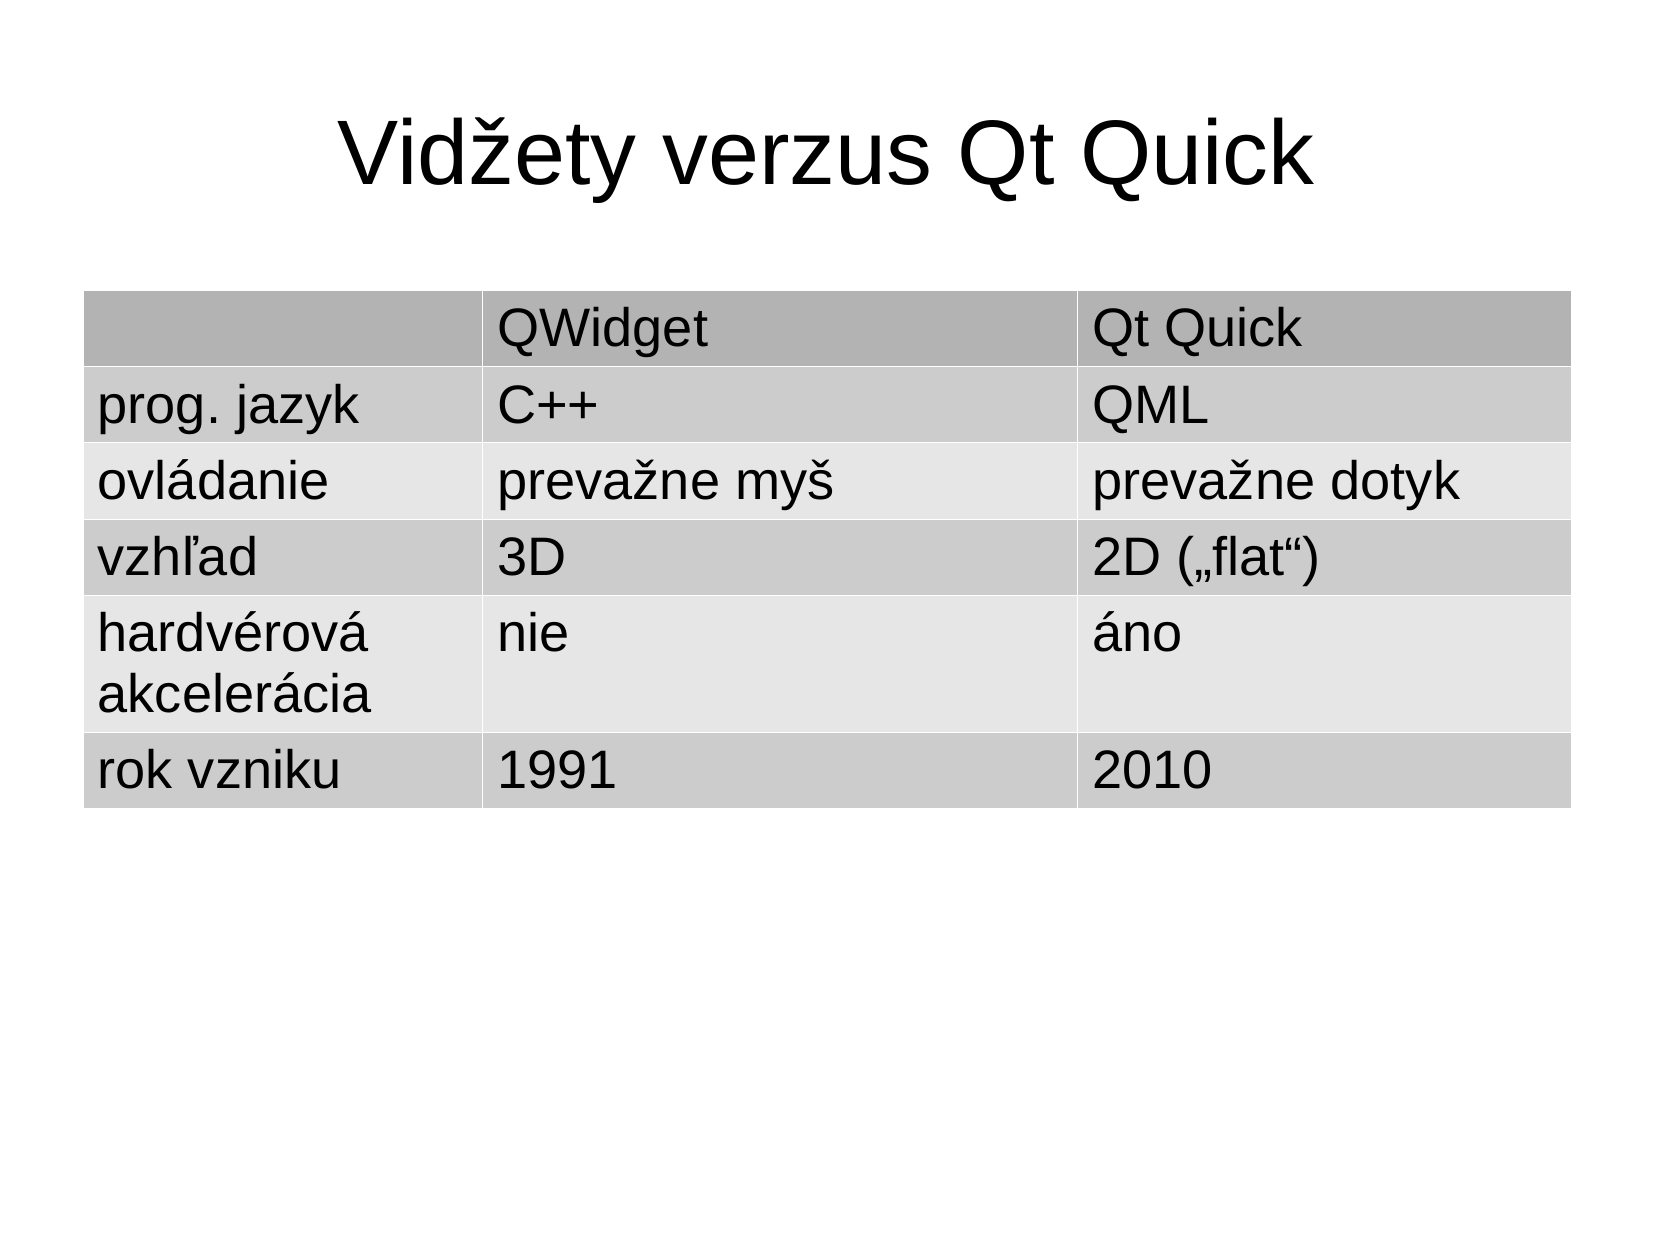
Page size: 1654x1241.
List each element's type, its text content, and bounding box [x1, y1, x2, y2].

table_cell áno [1078, 596, 1571, 732]
table_cell 2010 [1078, 733, 1571, 808]
table_header Qt Quick [1078, 291, 1571, 366]
table_header QWidget [483, 291, 1077, 366]
table_cell rok vzniku [84, 733, 482, 808]
table_cell hardvérová akcelerácia [84, 596, 482, 732]
table_cell nie [483, 596, 1077, 732]
table_cell ovládanie [84, 443, 482, 519]
table_cell 1991 [483, 733, 1077, 808]
table_cell 2D („flat“) [1078, 520, 1571, 595]
table_cell vzhľad [84, 520, 482, 595]
table_header [84, 291, 482, 366]
table_cell prog. jazyk [84, 367, 482, 442]
table_cell QML [1078, 367, 1571, 442]
title Vidžety verzus Qt Quick [82, 49, 1571, 257]
table_cell prevažne myš [483, 443, 1077, 519]
table_cell 3D [483, 520, 1077, 595]
table_cell prevažne dotyk [1078, 443, 1571, 519]
table_cell C++ [483, 367, 1077, 442]
